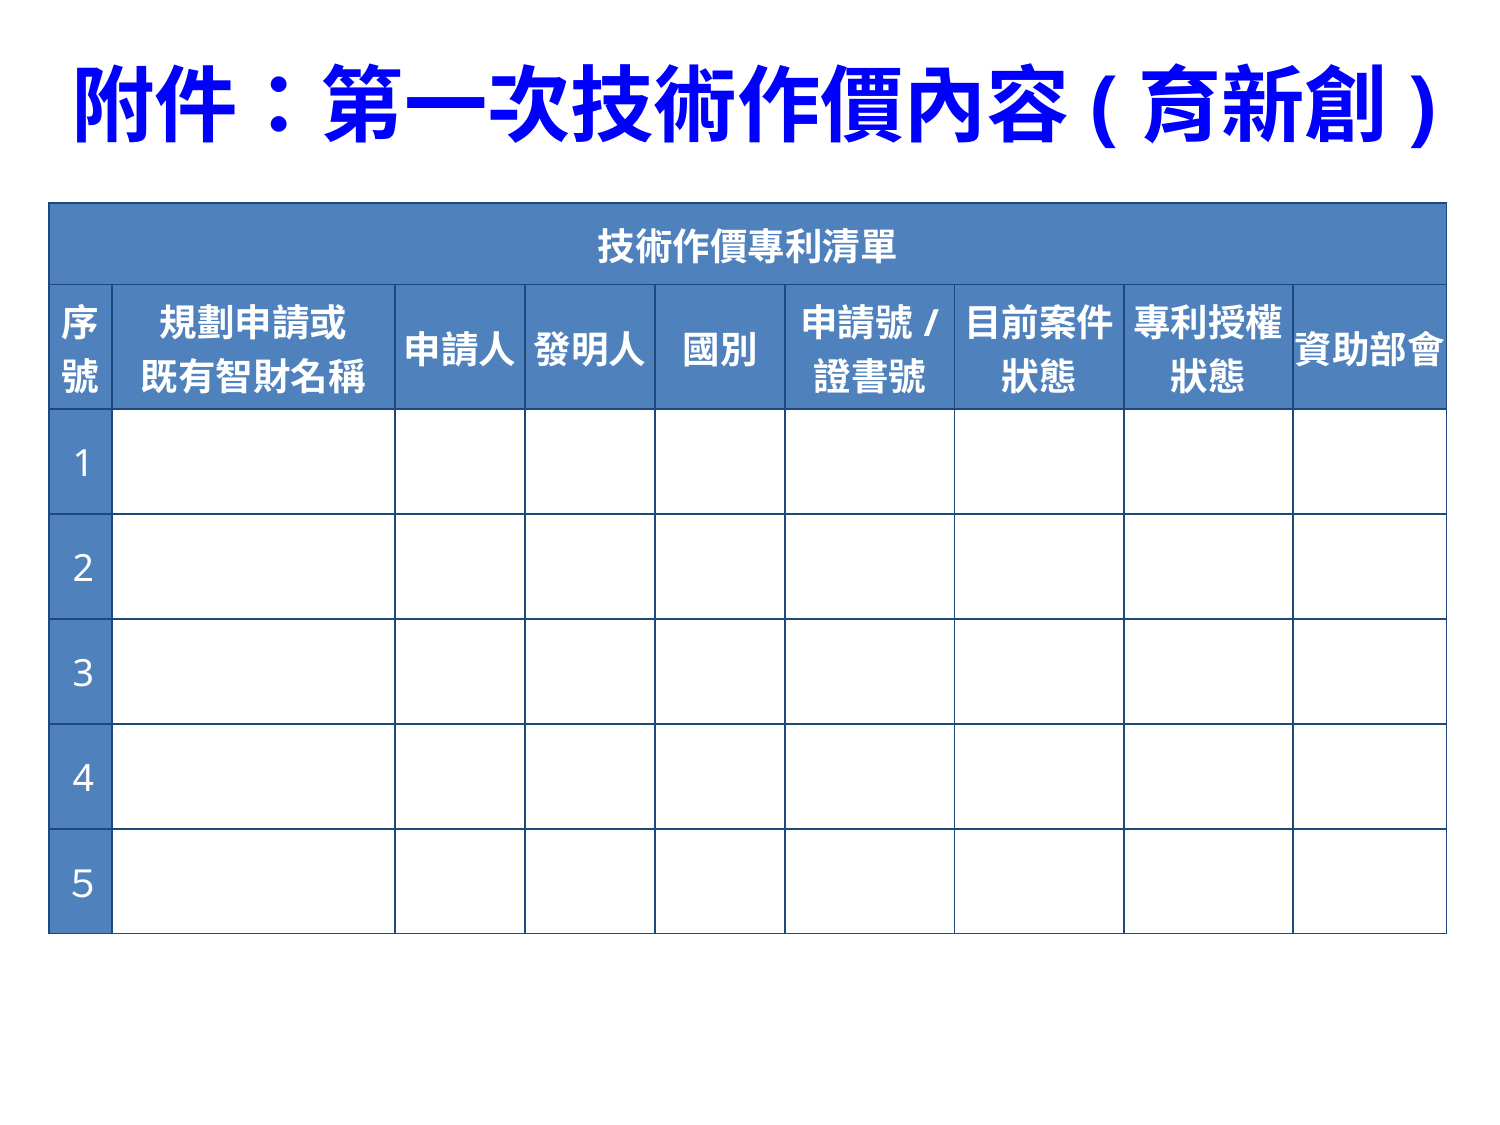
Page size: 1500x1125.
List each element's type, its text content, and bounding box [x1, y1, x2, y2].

table_cell [113, 620, 394, 723]
table_cell [1294, 830, 1446, 933]
table_cell [526, 620, 654, 723]
table_cell [1125, 410, 1292, 513]
table_cell [113, 515, 394, 618]
table_cell [526, 725, 654, 828]
table_cell [656, 830, 784, 933]
table_cell 2 [50, 515, 111, 618]
table_cell 資助部會 [1294, 285, 1446, 408]
table_cell [1294, 620, 1446, 723]
table_cell [656, 410, 784, 513]
table_cell [955, 725, 1123, 828]
table_cell 序號 [50, 285, 111, 408]
table_cell [526, 515, 654, 618]
table_cell 3 [50, 620, 111, 723]
table_cell [786, 725, 954, 828]
table_cell [955, 830, 1123, 933]
table_cell [1125, 725, 1292, 828]
table_cell [396, 515, 524, 618]
table_cell [955, 515, 1123, 618]
table_cell [113, 725, 394, 828]
table_cell [1125, 620, 1292, 723]
table_cell 發明人 [526, 285, 654, 408]
table_cell [786, 620, 954, 723]
table_cell 4 [50, 725, 111, 828]
table_cell [656, 515, 784, 618]
table_cell [1125, 515, 1292, 618]
table_cell [955, 620, 1123, 723]
table_cell [113, 830, 394, 933]
table_cell ５ [50, 830, 111, 933]
table_cell 專利授權狀態 [1125, 285, 1292, 408]
table_cell [396, 725, 524, 828]
table_cell [1294, 515, 1446, 618]
table_cell [396, 830, 524, 933]
table_cell [1294, 725, 1446, 828]
table_cell [955, 410, 1123, 513]
table_cell 規劃申請或 既有智財名稱 [113, 285, 394, 408]
table_cell [1125, 830, 1292, 933]
table_cell [526, 830, 654, 933]
table_cell [786, 515, 954, 618]
table_cell 國別 [656, 285, 784, 408]
table_cell [1294, 410, 1446, 513]
table_cell [656, 725, 784, 828]
table_cell 申請號/ 證書號 [786, 285, 954, 408]
table_cell [113, 410, 394, 513]
table_cell 1 [50, 410, 111, 513]
table_cell 目前案件 狀態 [955, 285, 1123, 408]
table_cell [786, 830, 954, 933]
table_cell [396, 410, 524, 513]
table_cell [526, 410, 654, 513]
table_cell [656, 620, 784, 723]
title 附件：第一次技術作價內容(育新創) [53, 25, 1455, 178]
table_header 技術作價專利清單 [50, 204, 1446, 284]
table_cell [396, 620, 524, 723]
table_cell [786, 410, 954, 513]
table_cell 申請人 [396, 285, 524, 408]
